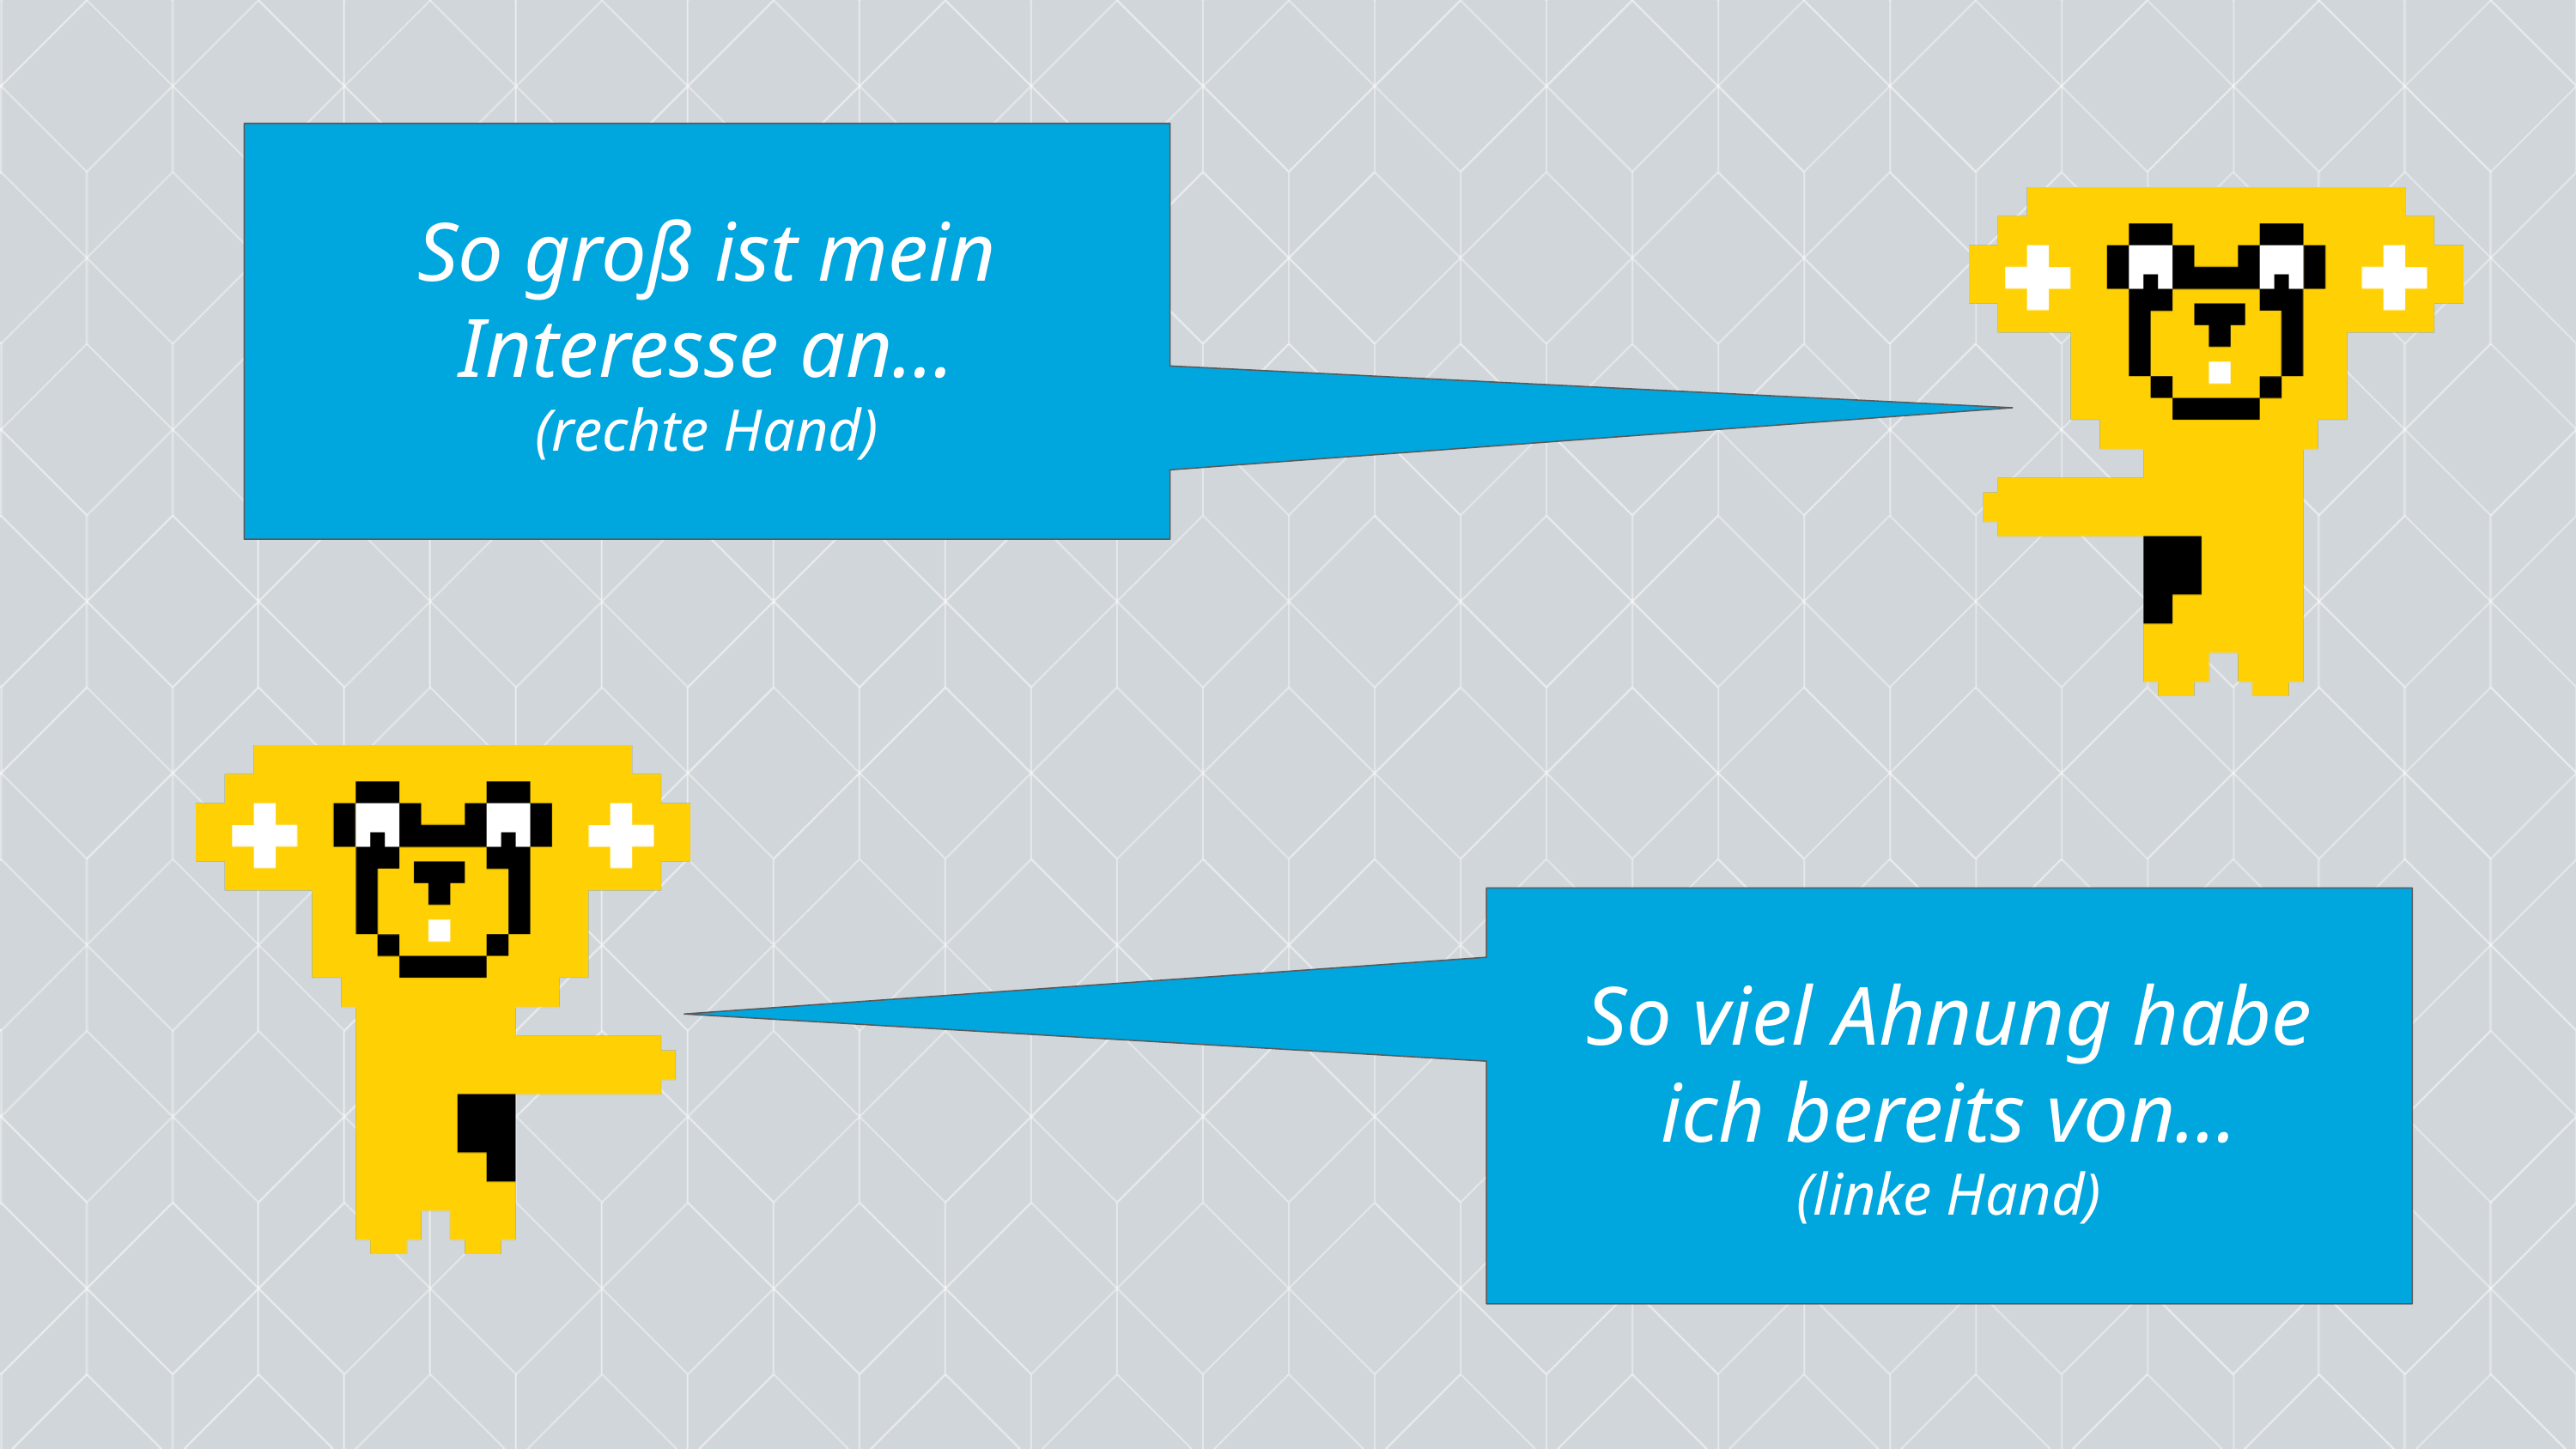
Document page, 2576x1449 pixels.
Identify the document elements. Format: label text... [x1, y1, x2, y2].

text_box So viel Ahnung habe ich bereits von… (linke Hand) [683, 888, 2413, 1304]
text_box So groß ist mein Interesse an… (rechte Hand) [244, 123, 2013, 540]
picture [0, 0, 2576, 1449]
